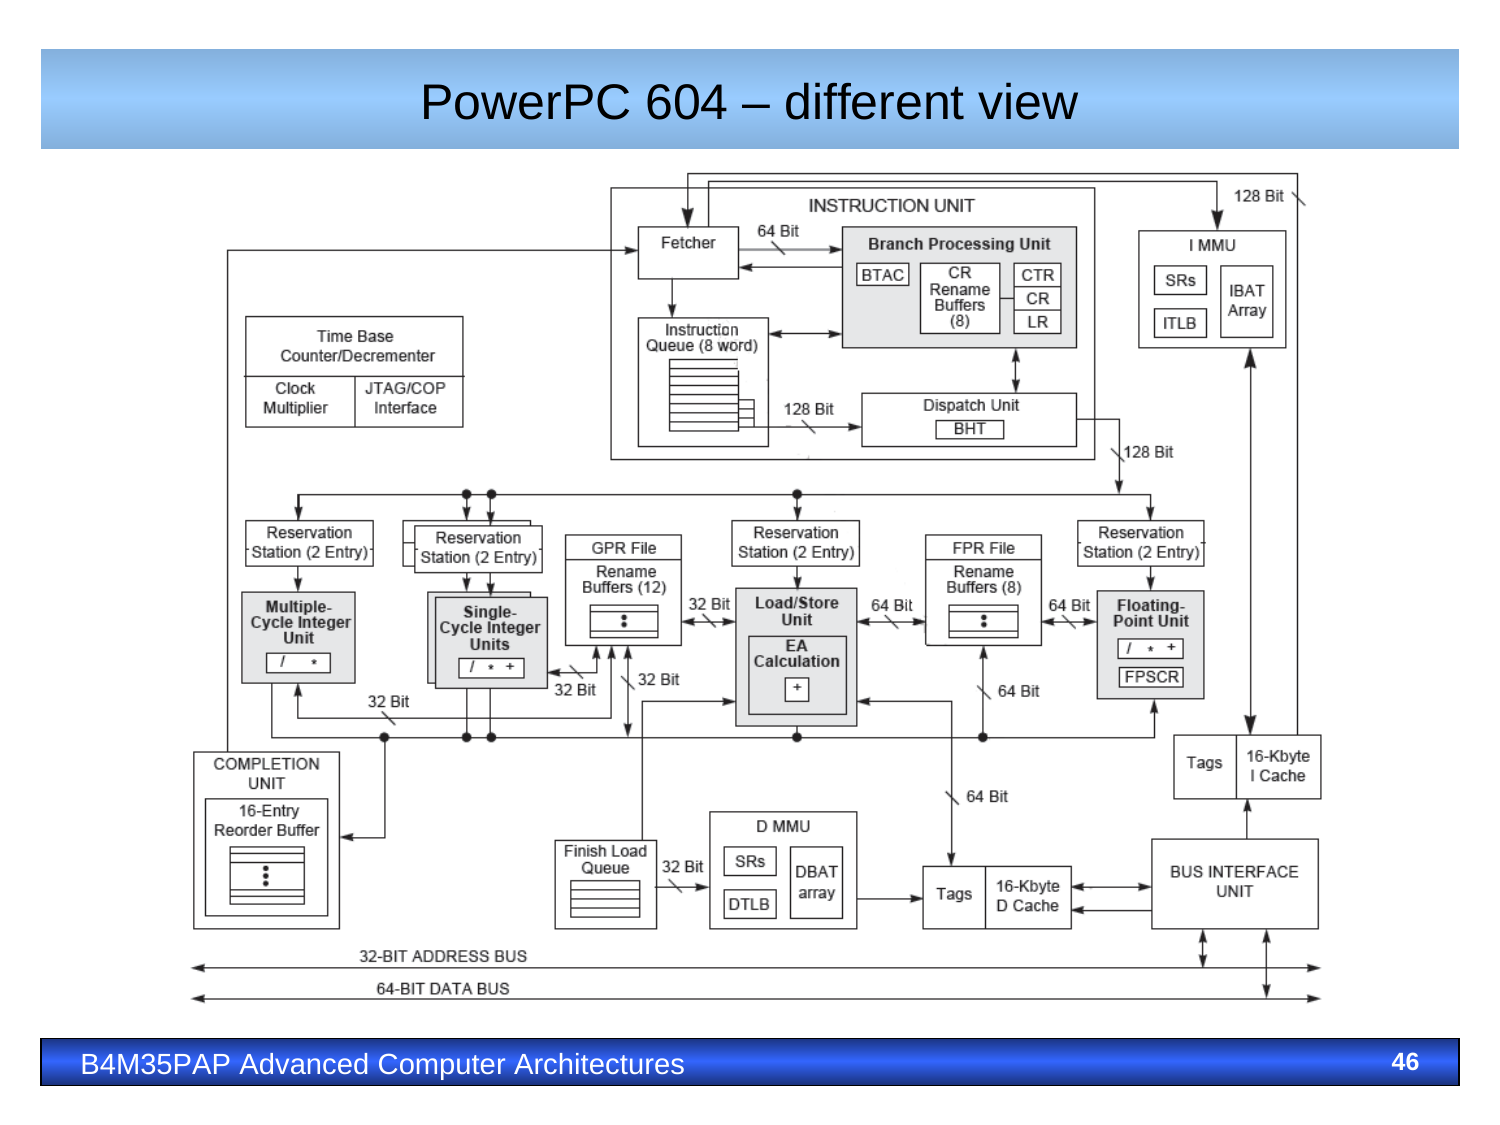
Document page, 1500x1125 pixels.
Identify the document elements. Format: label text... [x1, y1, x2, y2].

picture [166, 164, 1362, 1018]
title PowerPC 604 – different view [41, 49, 1459, 149]
